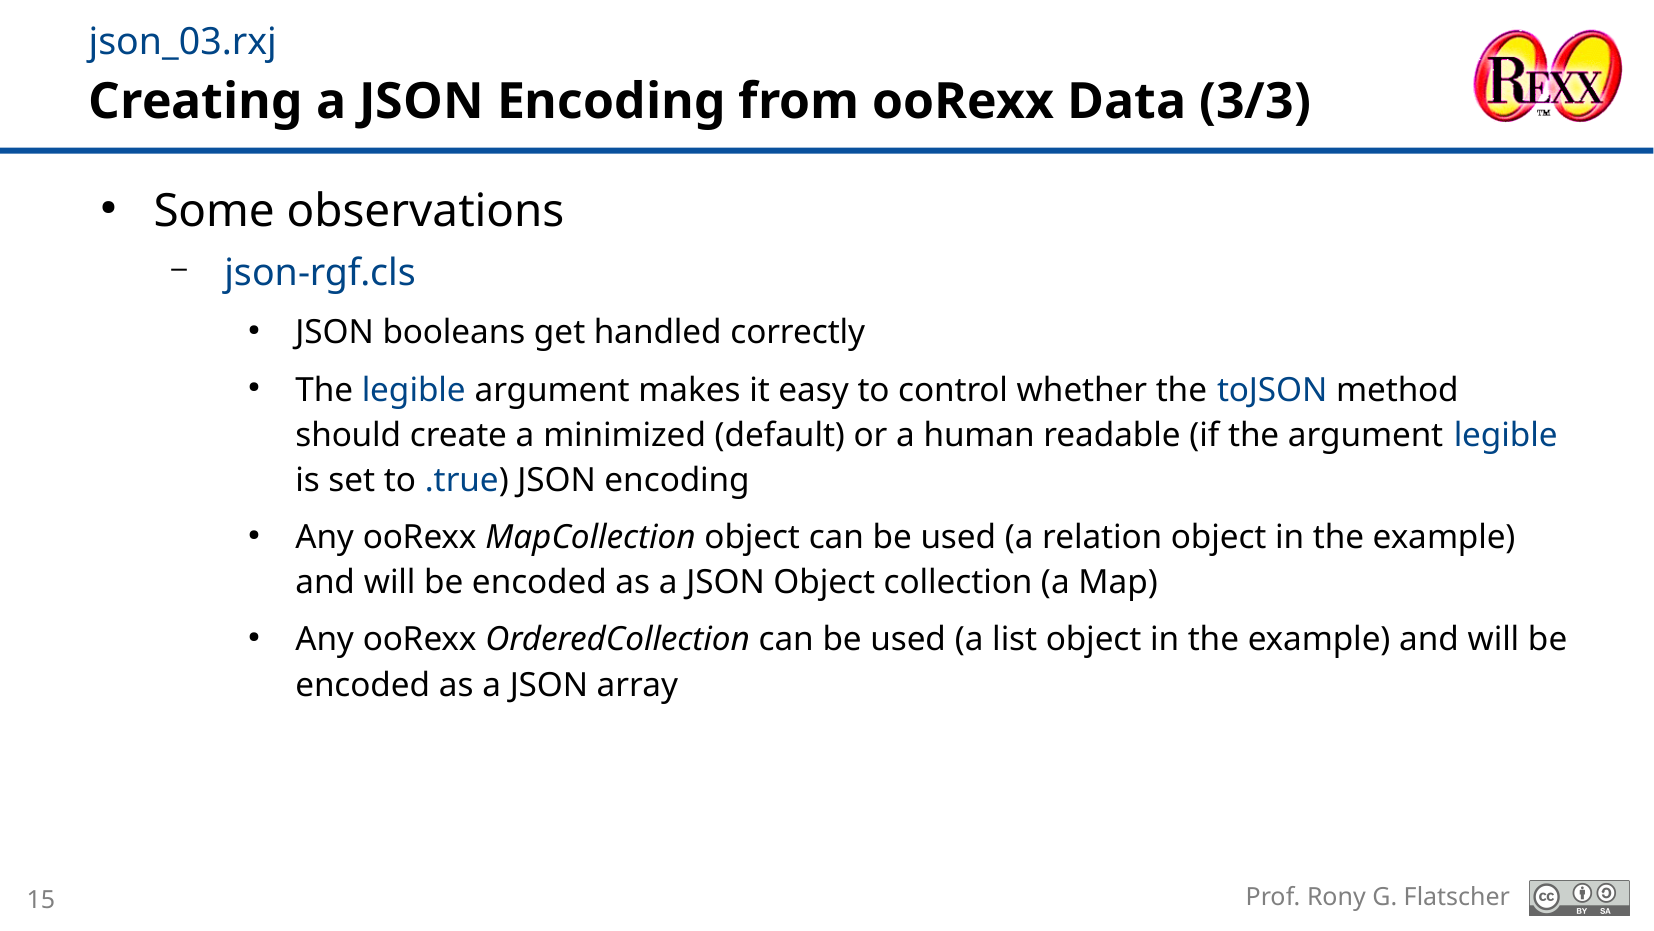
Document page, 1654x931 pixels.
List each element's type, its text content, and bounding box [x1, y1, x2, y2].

title json_03.rxj Creating a JSON Encoding from ooRexx Data (3/3) [29, 0, 1654, 148]
list Some observations json-rgf.cls JSON booleans get handled correctly The legible argument makes it easy to control whether the toJSON method should create a minimized (default) or a human readable (if the argument legible is set to .true) JSON encoding Any ooRexx MapCollection object can be used (a relation object in the example) and will be encoded as a JSON Object collection (a Map) Any ooRexx OrderedCollection can be used (a list object in the example) and will be encoded as a JSON array [82, 177, 1573, 857]
